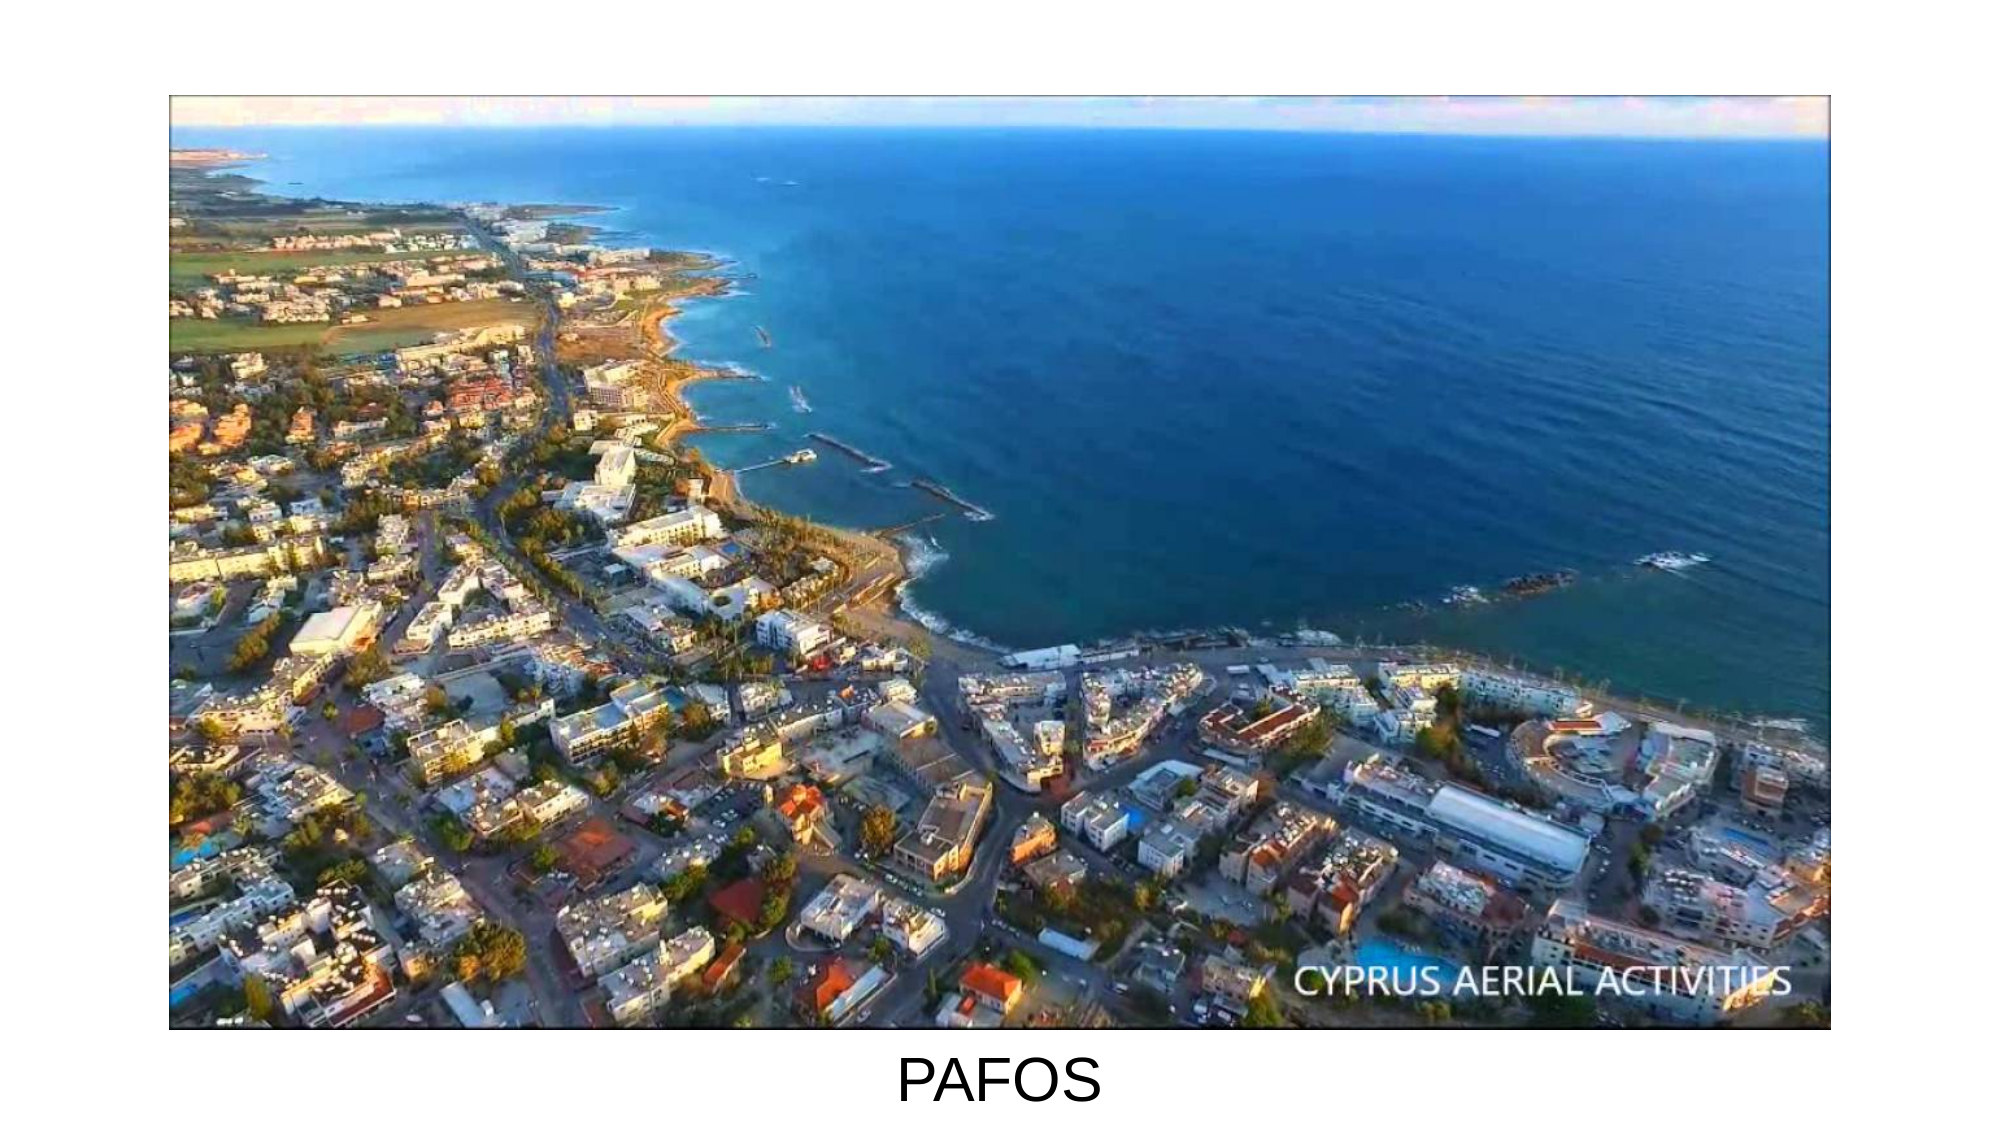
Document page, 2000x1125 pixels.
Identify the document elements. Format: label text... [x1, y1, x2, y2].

text_box PAFOS [604, 1023, 1395, 1125]
picture [169, 95, 1831, 1030]
